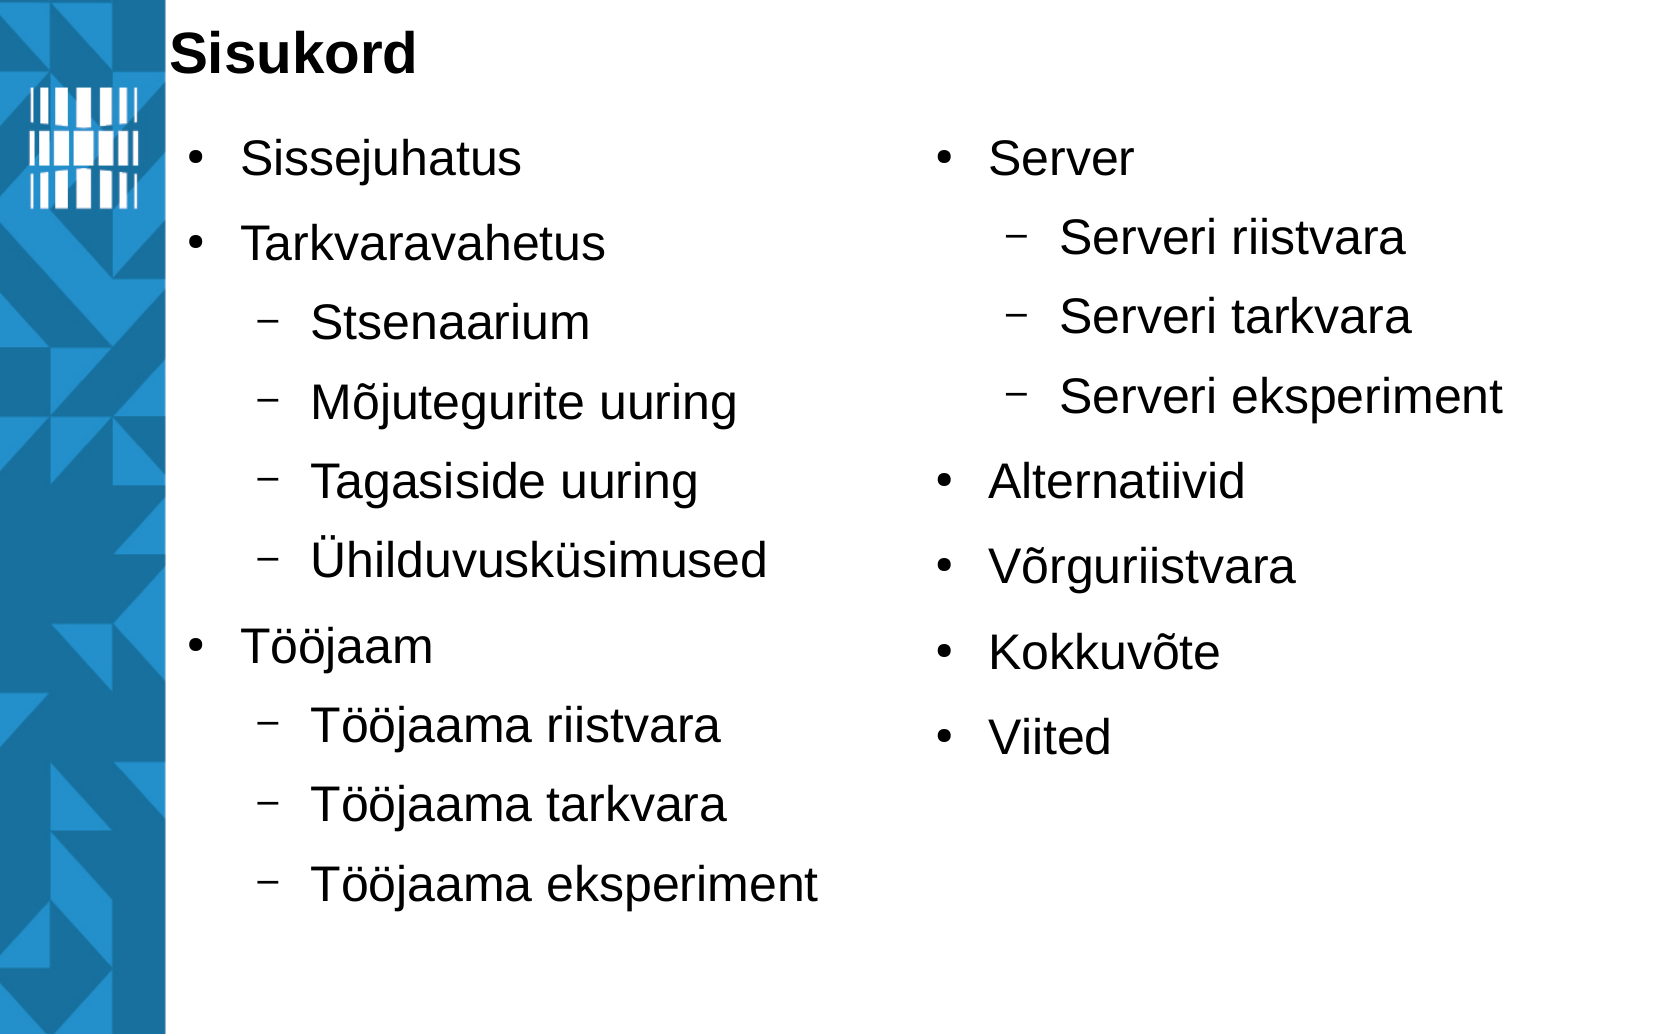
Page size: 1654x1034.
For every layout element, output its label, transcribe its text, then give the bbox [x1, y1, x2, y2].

list Sissejuhatus Tarkvaravahetus Stsenaarium Mõjutegurite uuring Tagasiside uuring Ühilduvusküsimused Tööjaam Tööjaama riistvara Tööjaama tarkvara Tööjaama eksperiment [169, 129, 882, 997]
title Sisukord [169, 11, 1571, 95]
list Server Serveri riistvara Serveri tarkvara Serveri eksperiment Alternatiivid Võrguriistvara Kokkuvõte Viited [917, 129, 1631, 997]
